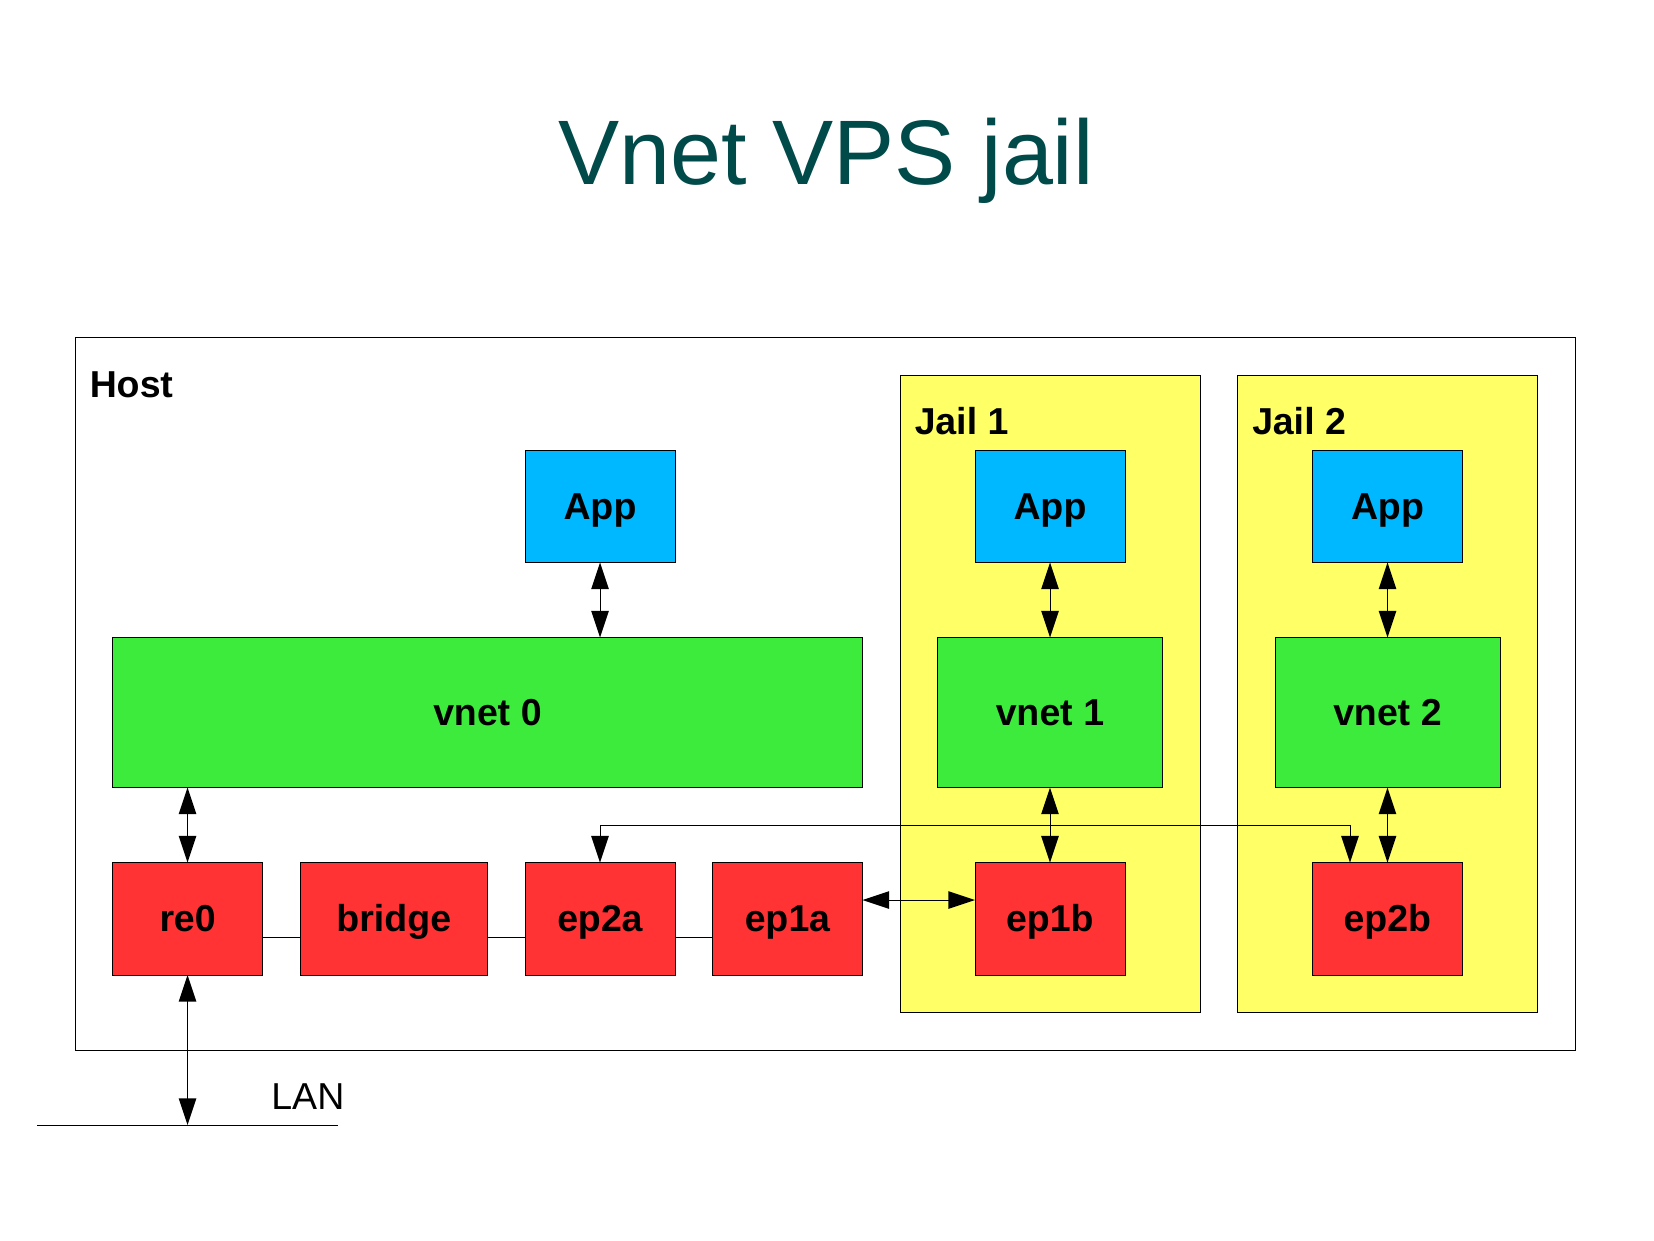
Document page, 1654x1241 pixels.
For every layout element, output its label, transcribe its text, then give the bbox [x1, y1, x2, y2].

text_box App [1312, 450, 1463, 563]
text_box [601, 826, 1050, 937]
text_box [75, 337, 1576, 1051]
text_box re0 [112, 862, 263, 976]
text_box ep1b [975, 862, 1126, 976]
text_box Host [75, 355, 188, 413]
text_box ep1a [712, 862, 863, 976]
text_box Jail 1 [900, 393, 1024, 451]
text_box bridge [300, 862, 488, 976]
text_box vnet 1 [937, 637, 1163, 788]
text_box App [525, 450, 676, 563]
title Vnet VPS jail [82, 0, 1571, 337]
text_box App [975, 450, 1126, 563]
text_box vnet 2 [1275, 637, 1501, 788]
text_box ep2b [1312, 862, 1463, 976]
text_box Jail 2 [1237, 393, 1361, 451]
text_box vnet 0 [112, 637, 863, 788]
text_box ep2a [525, 862, 676, 976]
text_box LAN [256, 1068, 360, 1126]
